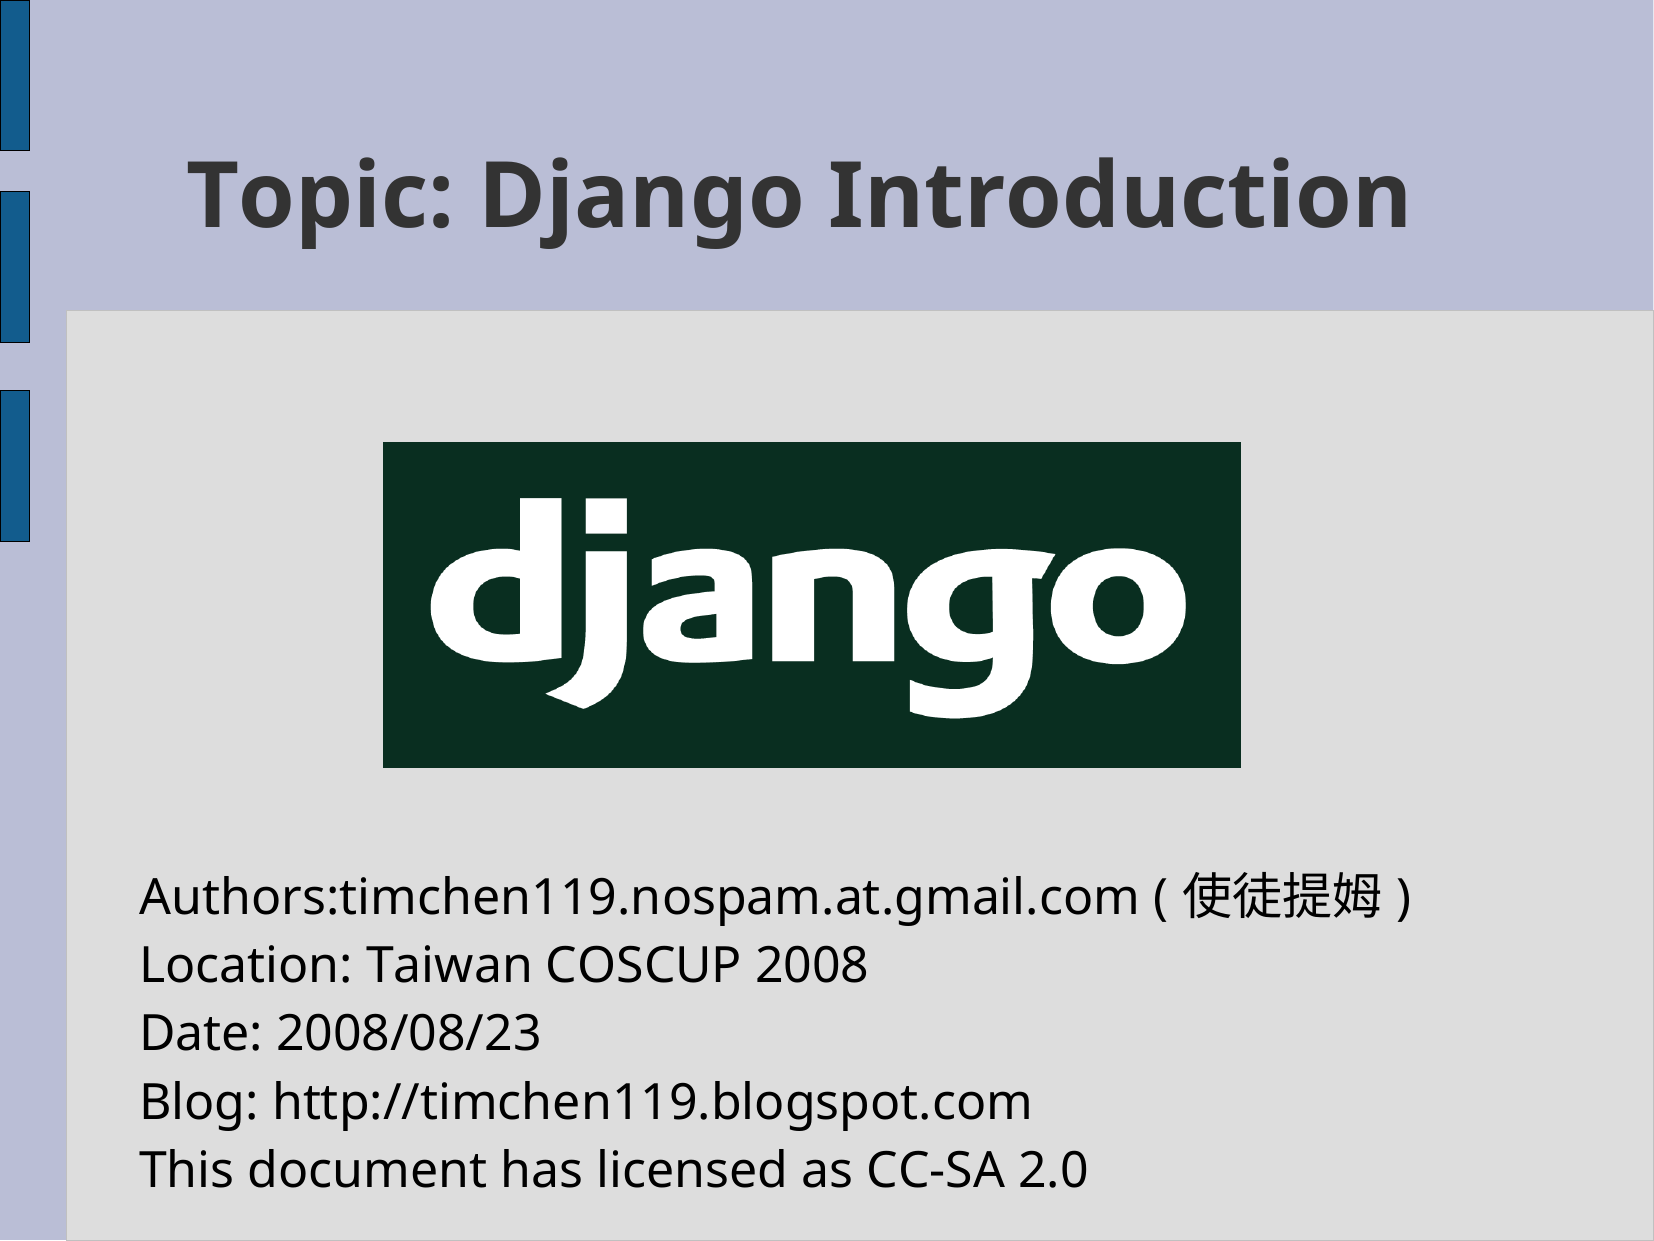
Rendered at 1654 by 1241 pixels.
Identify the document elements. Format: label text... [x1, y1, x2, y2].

list Authors: timchen119.nospam.at.gmail.com (使徒提姆) Location: Taiwan COSCUP 2008 Date: 2008/08/23 Blog: http://timchen119.blogspot.com This document has licensed as CC-SA 2.0 [121, 856, 1534, 1157]
title Topic: Django Introduction [93, 88, 1506, 296]
picture [383, 442, 1241, 768]
